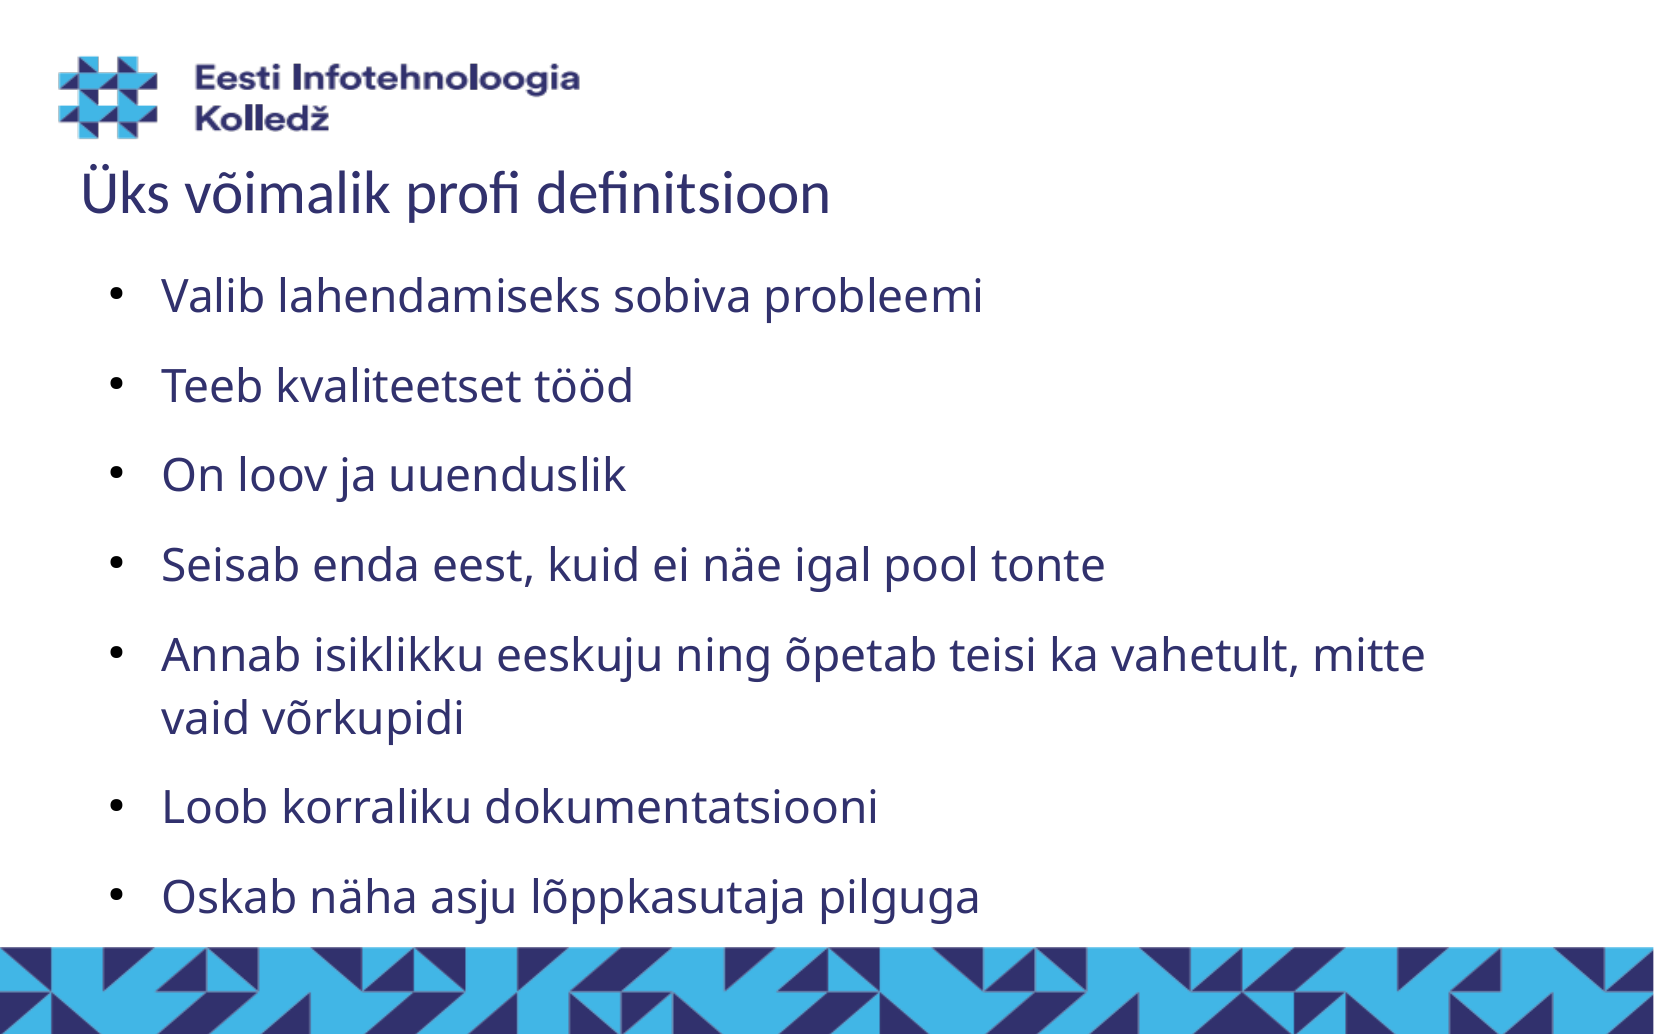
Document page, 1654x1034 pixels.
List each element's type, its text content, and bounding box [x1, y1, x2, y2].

title Üks võimalik profi definitsioon [80, 111, 1217, 284]
list Valib lahendamiseks sobiva probleemi Teeb kvaliteetset tööd On loov ja uuenduslik Seisab enda eest, kuid ei näe igal pool tonte Annab isiklikku eeskuju ning õpetab teisi ka vahetult, mitte vaid võrkupidi Loob korraliku dokumentatsiooni Oskab näha asju lõppkasutaja pilguga [90, 263, 1503, 939]
